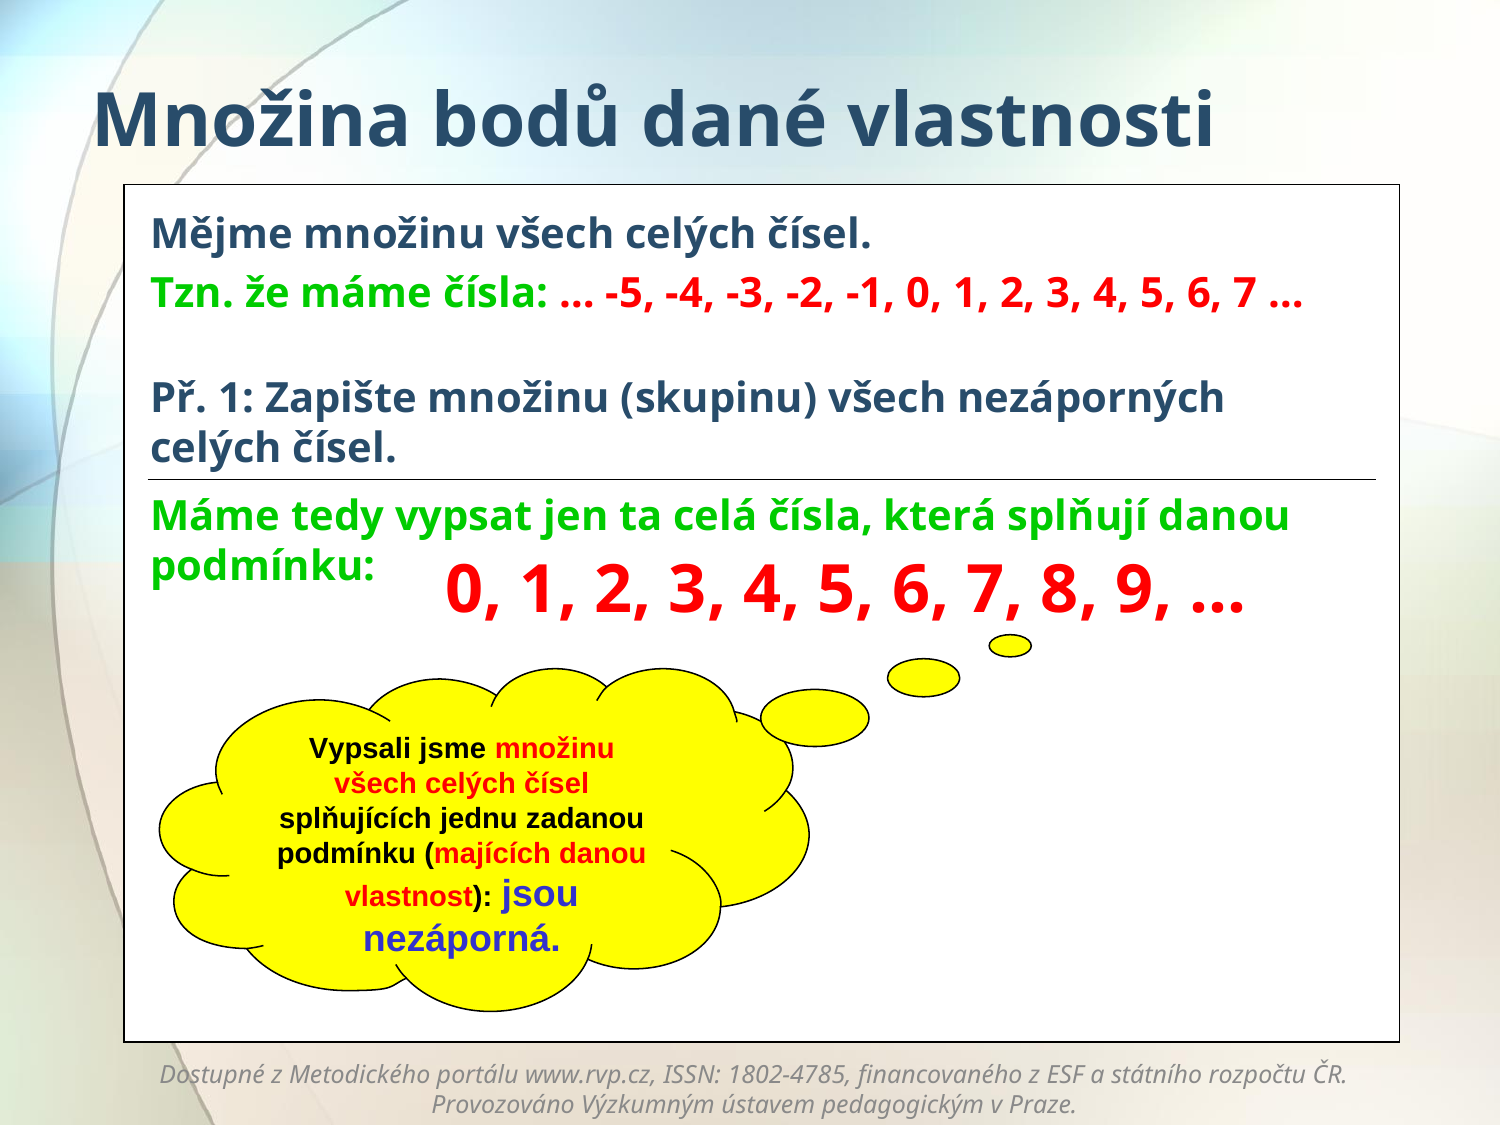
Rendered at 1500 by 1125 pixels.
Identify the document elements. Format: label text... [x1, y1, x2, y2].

text_box Mějme množinu všech celých čísel. [135, 184, 1377, 243]
picture [0, 0, 1500, 1125]
title Množina bodů dané vlastnosti [76, 74, 1412, 177]
text_box Vypsali jsme množinu všech celých čísel splňujících jednu zadanou podmínku (majících danou vlastnost): jsou nezáporná. [159, 668, 869, 1012]
text_box Vypsali jsme množinu všech celých čísel splňujících jednu zadanou podmínku (majících danou vlastnost): jsou nezáporná. [887, 658, 960, 697]
text_box Máme tedy vypsat jen ta celá čísla, která splňují danou podmínku: [135, 491, 1400, 587]
text_box [123, 184, 1400, 1042]
text_box Př. 1: Zapište množinu (skupinu) všech nezáporných celých čísel. [135, 373, 1377, 468]
text_box [1377, 184, 1400, 243]
text_box Tzn. že máme čísla: … -5, -4, -3, -2, -1, 0, 1, 2, 3, 4, 5, 6, 7 … [135, 243, 1400, 338]
text_box 0, 1, 2, 3, 4, 5, 6, 7, 8, 9, … [430, 538, 1388, 634]
